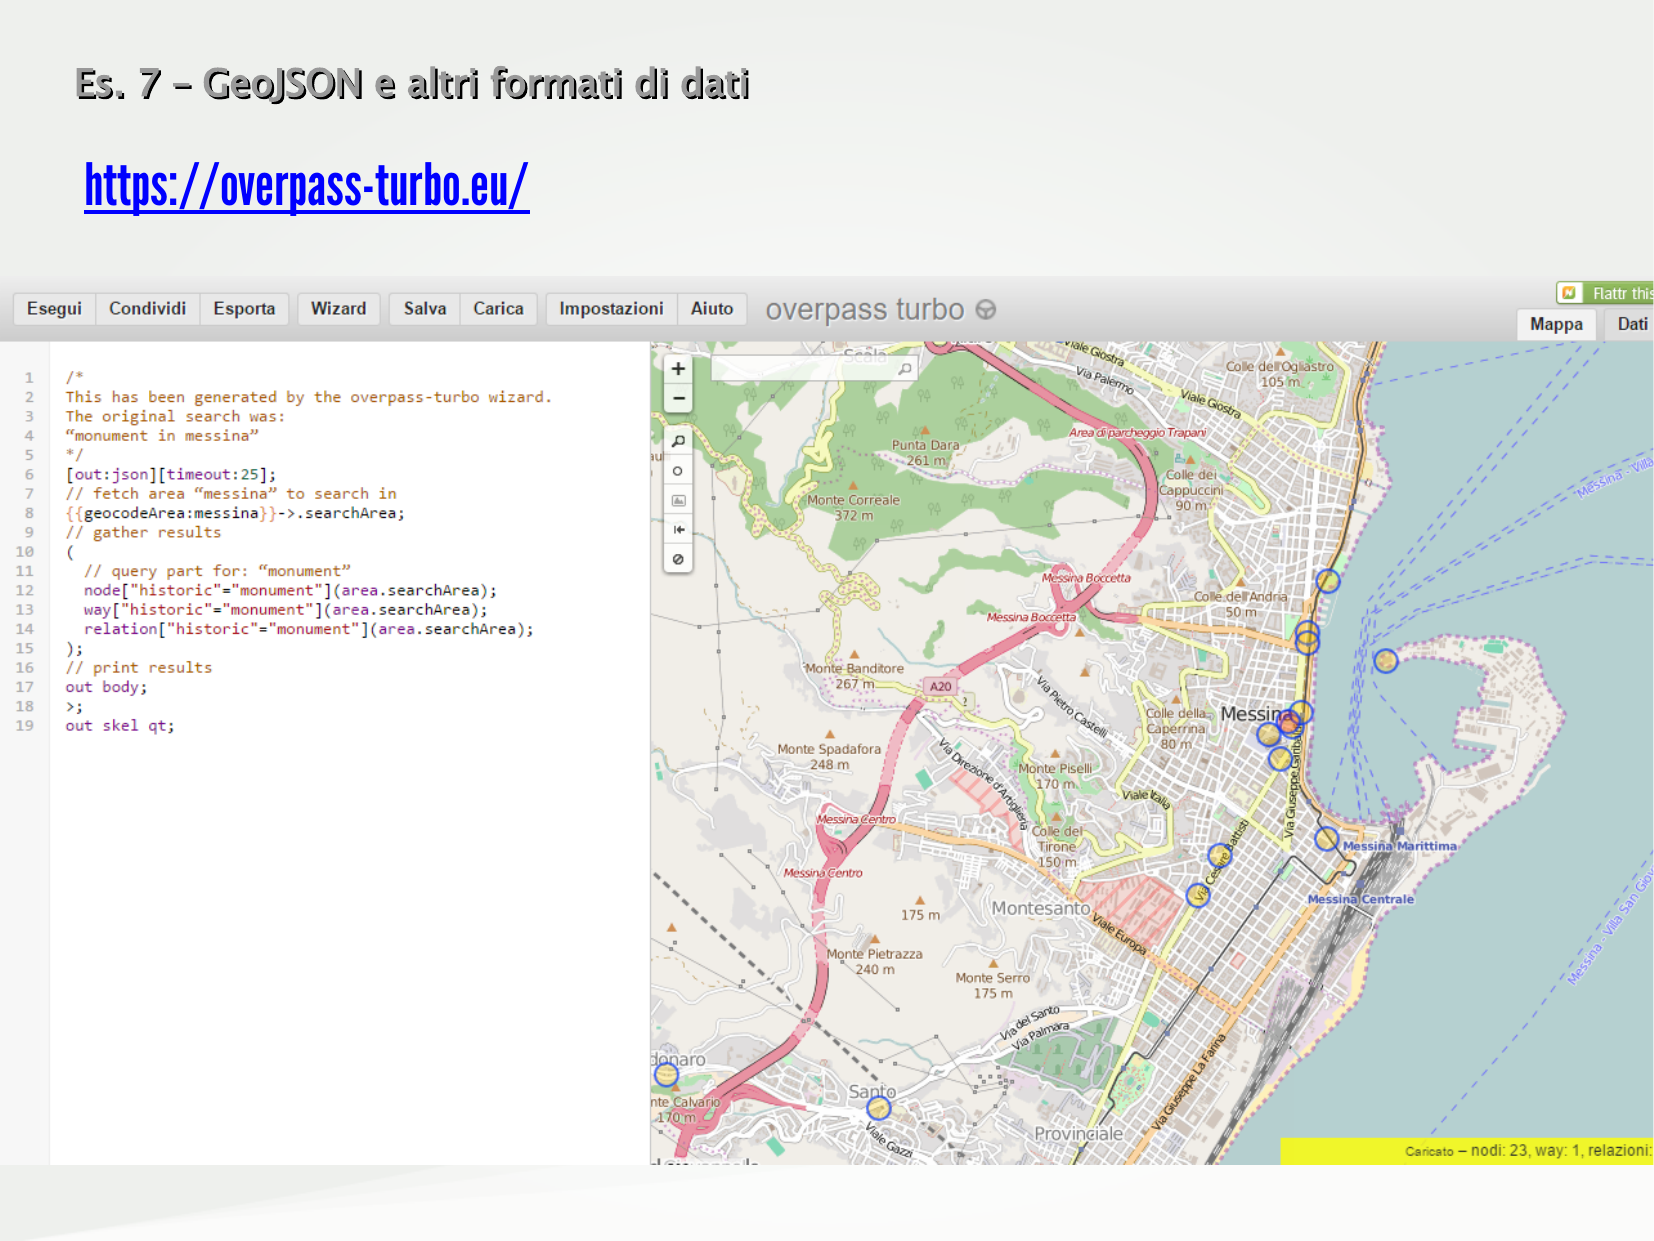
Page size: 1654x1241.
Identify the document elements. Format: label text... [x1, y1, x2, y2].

text_box Es. 7 – GeoJSON e altri formati di dati [59, 47, 1146, 108]
text_box https://overpass-turbo.eu/ [69, 143, 1571, 229]
picture [0, 0, 1654, 1241]
